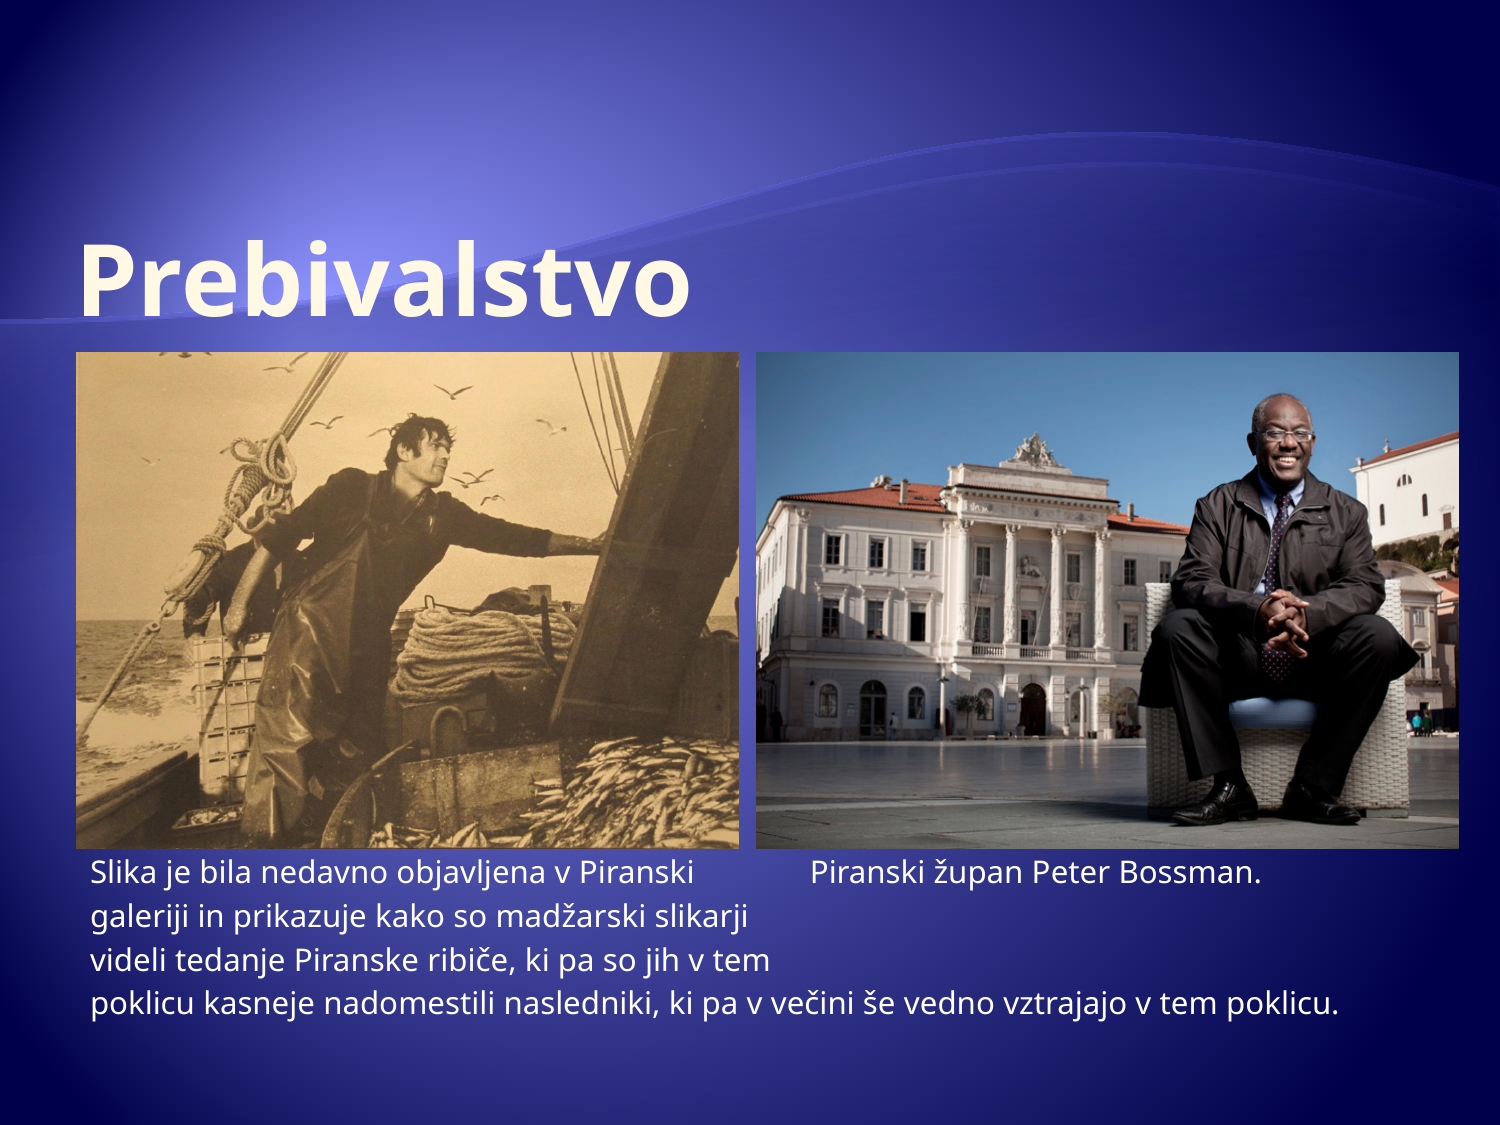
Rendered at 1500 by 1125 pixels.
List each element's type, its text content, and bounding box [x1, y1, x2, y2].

title Prebivalstvo [75, 87, 1425, 338]
list Slika je bila nedavno objavljena v Piranski Piranski župan Peter Bossman. galeriji in prikazuje kako so madžarski slikarji videli tedanje Piranske ribiče, ki pa so jih v tem poklicu kasneje nadomestili nasledniki, ki pa v večini še vedno vztrajajo v tem poklicu. [75, 357, 1425, 1033]
picture [0, 0, 1500, 1125]
